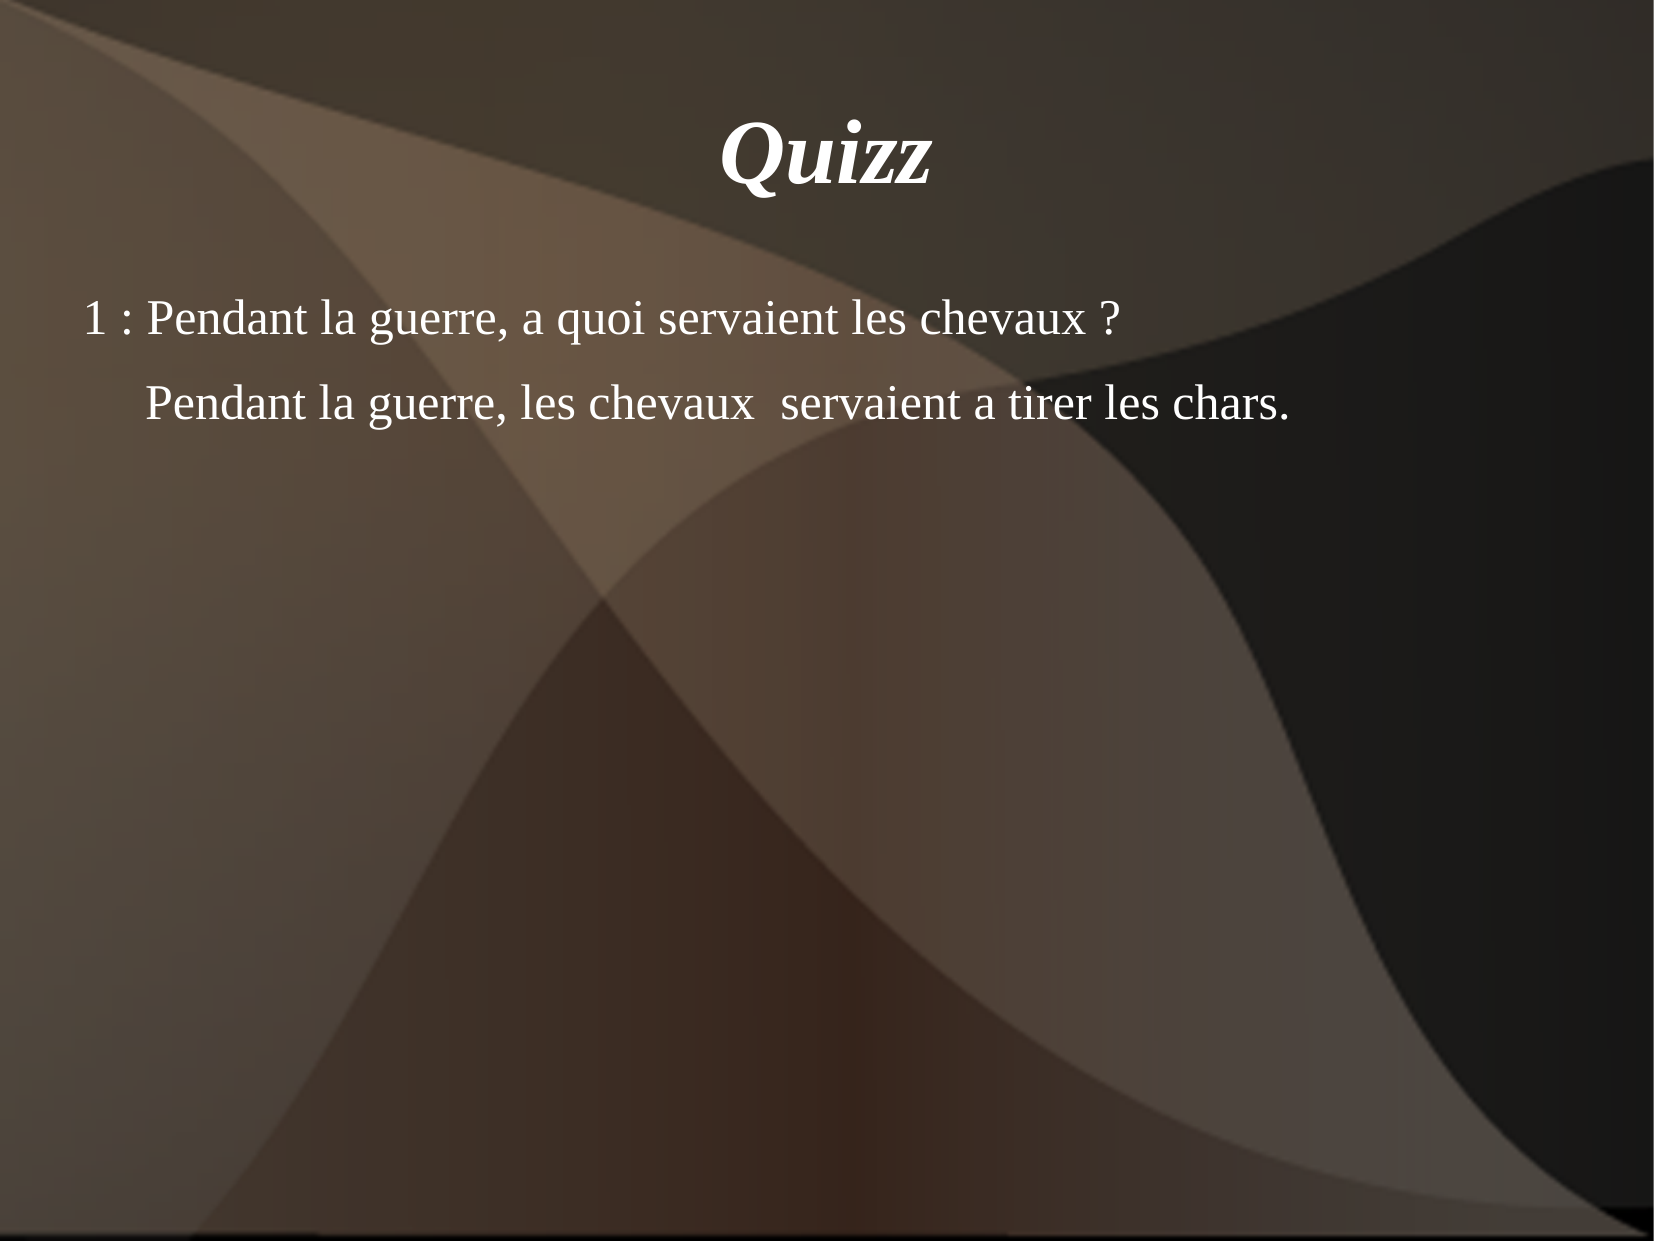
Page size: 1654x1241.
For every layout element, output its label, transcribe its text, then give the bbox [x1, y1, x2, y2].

title Quizz [82, 49, 1571, 257]
picture [0, 0, 1654, 1241]
list 1 : Pendant la guerre, a quoi servaient les chevaux ? Pendant la guerre, les chevaux servaient a tirer les chars. [82, 290, 1571, 1010]
